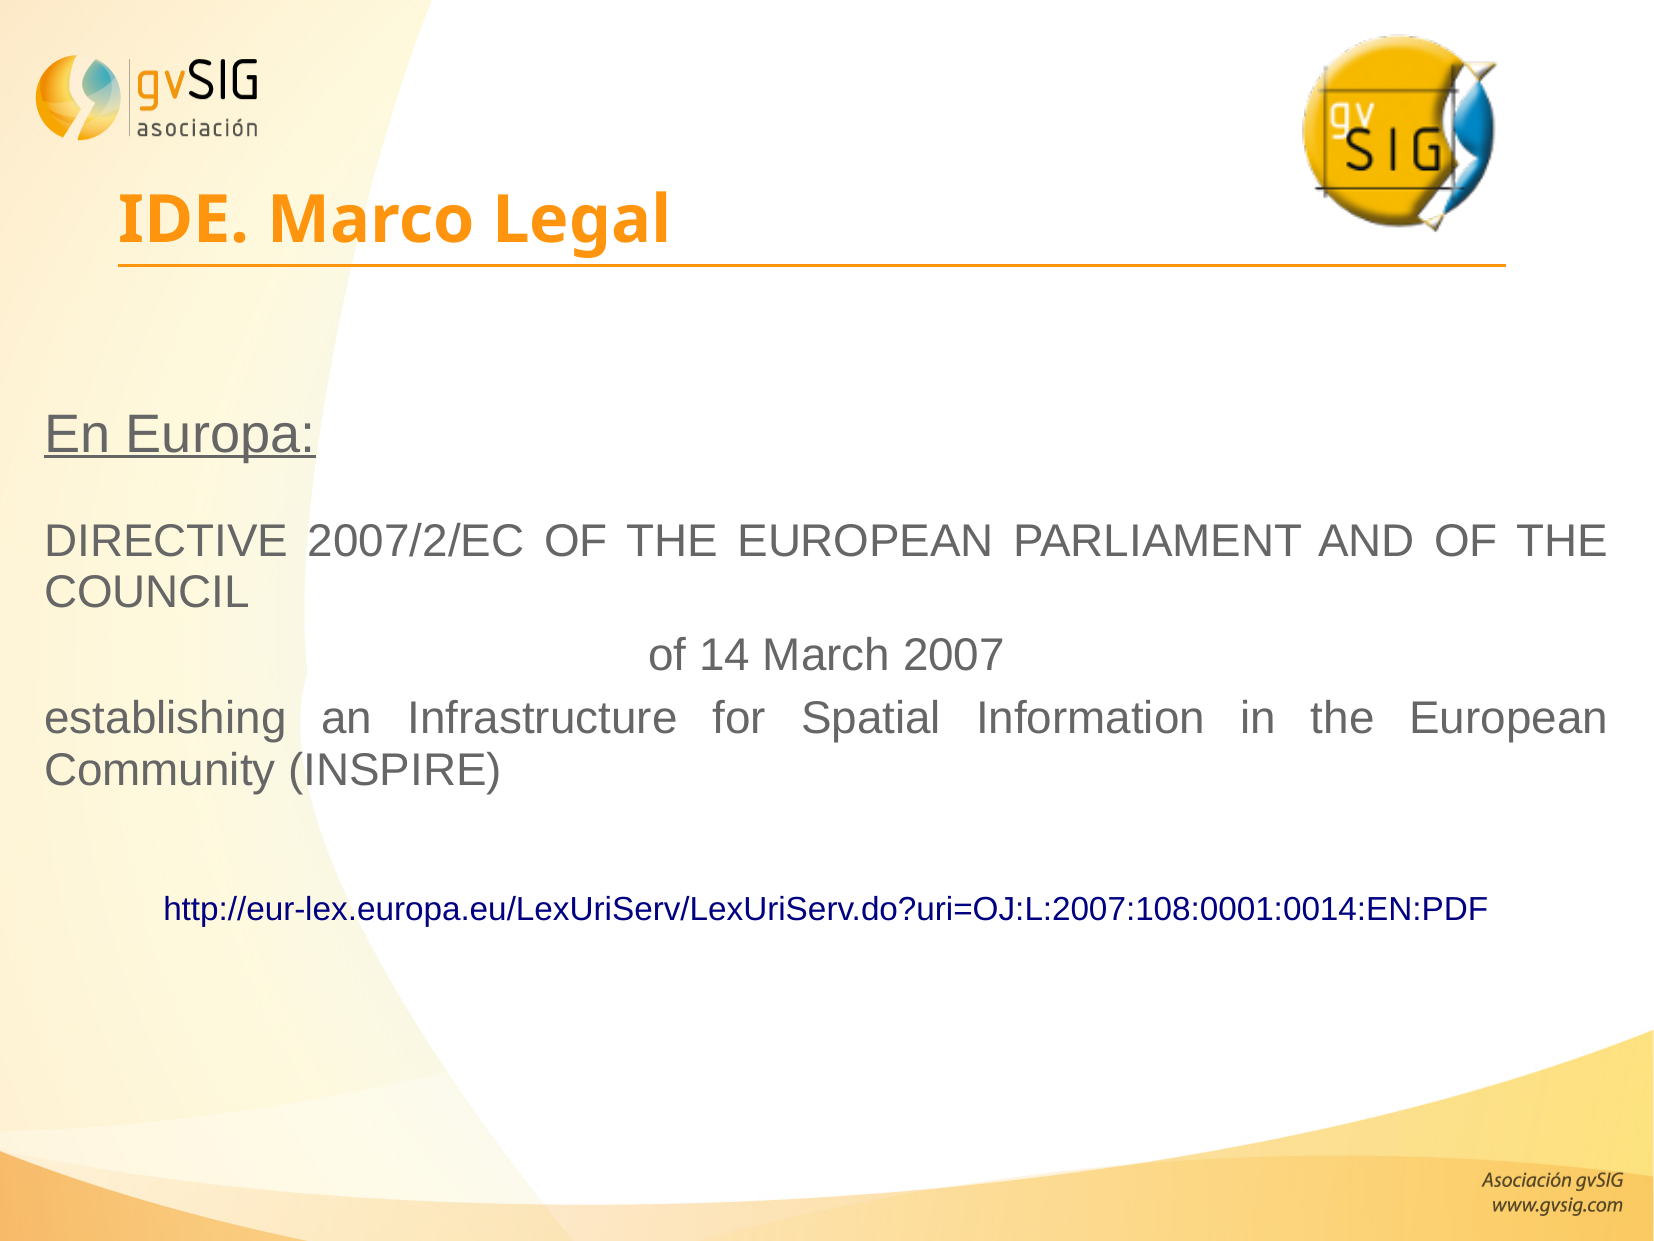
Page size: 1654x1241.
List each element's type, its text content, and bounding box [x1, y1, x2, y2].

text_box En Europa: DIRECTIVE 2007/2/EC OF THE EUROPEAN PARLIAMENT AND OF THE COUNCIL of 14 March 2007 establishing an Infrastructure for Spatial Information in the European Community (INSPIRE) http://eur-lex.europa.eu/LexUriServ/LexUriServ.do?uri=OJ:L:2007:108:0001:0014:EN:PDF [29, 395, 1625, 1061]
text_box IDE. Marco Legal [118, 177, 1247, 256]
picture [0, 0, 1654, 1241]
